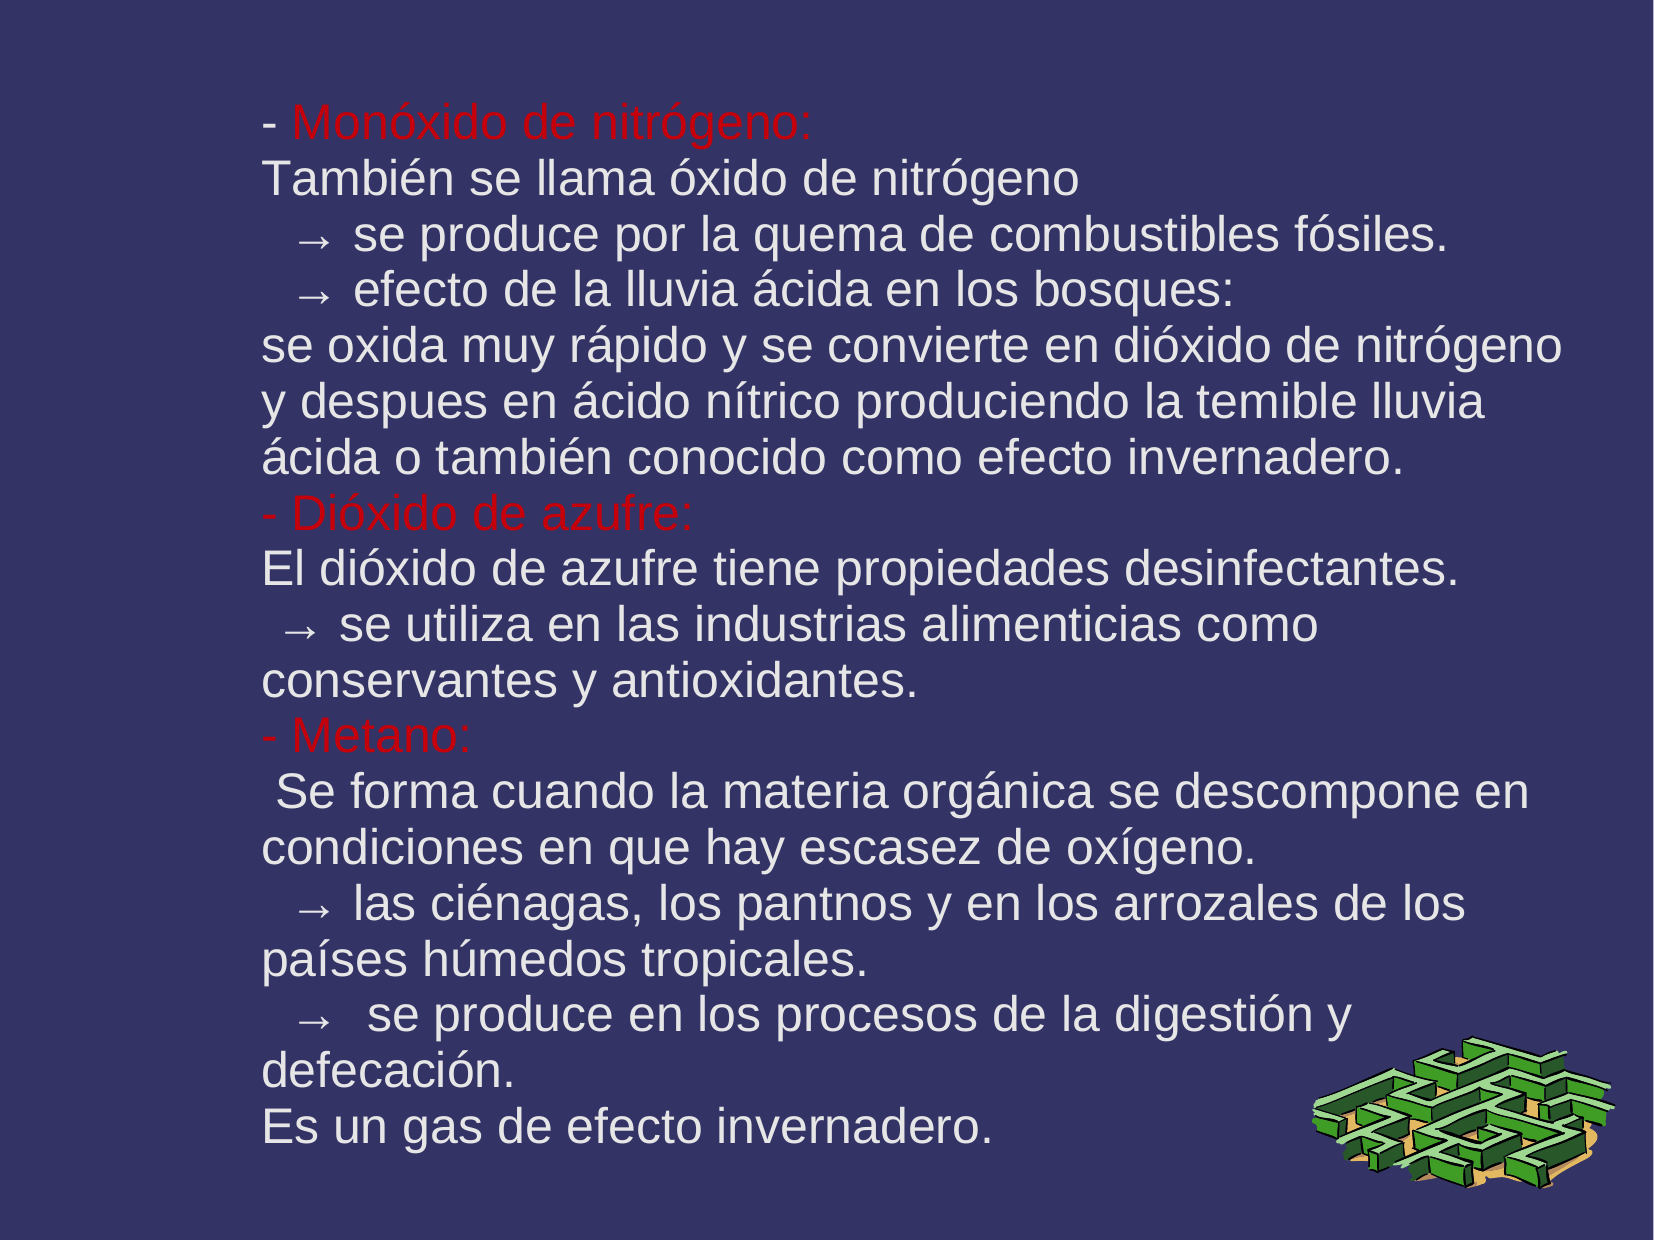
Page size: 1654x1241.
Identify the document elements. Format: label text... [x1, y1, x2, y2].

list - Monóxido de nitrógeno: También se llama óxido de nitrógeno → se produce por la quema de combustibles fósiles. → efecto de la lluvia ácida en los bosques: se oxida muy rápido y se convierte en dióxido de nitrógeno y despues en ácido nítrico produciendo la temible lluvia ácida o también conocido como efecto invernadero. - Dióxido de azufre: El dióxido de azufre tiene propiedades desinfectantes. → se utiliza en las industrias alimenticias como conservantes y antioxidantes. - Metano: Se forma cuando la materia orgánica se descompone en condiciones en que hay escasez de oxígeno. → las ciénagas, los pantnos y en los arrozales de los países húmedos tropicales. → se produce en los procesos de la digestión y defecación. Es un gas de efecto invernadero. [178, 94, 1570, 1210]
